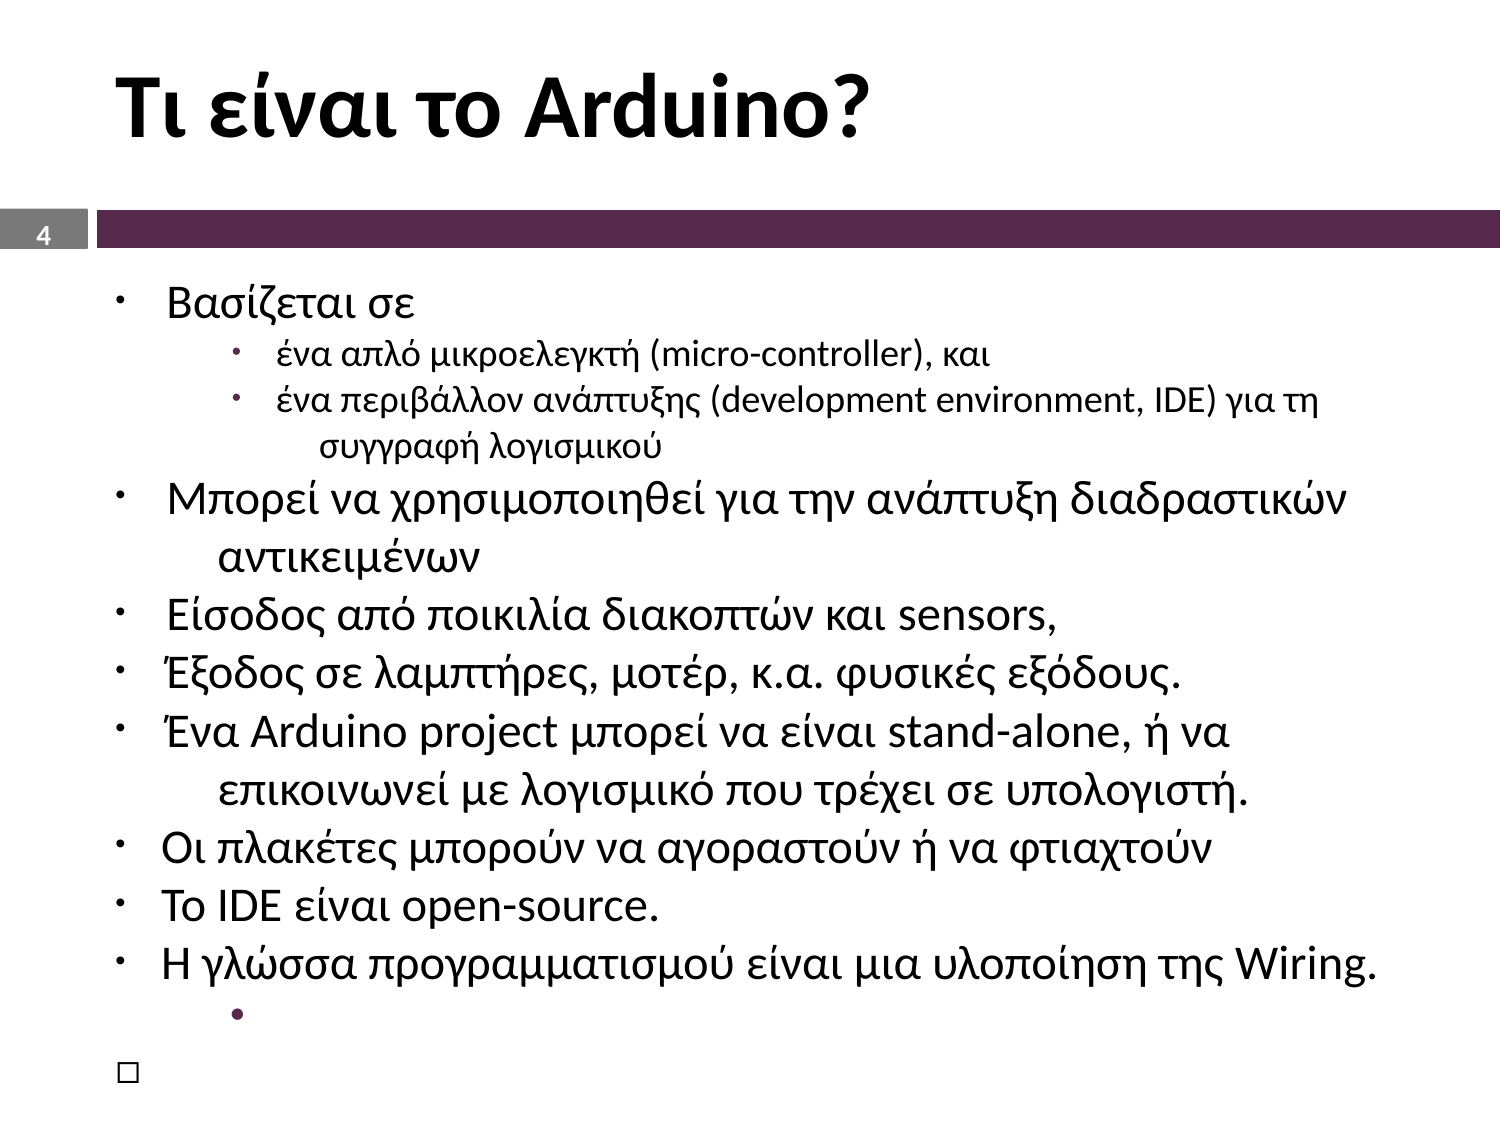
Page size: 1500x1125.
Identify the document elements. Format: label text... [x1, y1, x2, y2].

list Βασίζεται σε ένα απλό μικροελεγκτή (micro-controller), και ένα περιβάλλον ανάπτυξης (development environment, IDE) για τη συγγραφή λογισμικού Μπορεί να χρησιμοποιηθεί για την ανάπτυξη διαδραστικών αντικειμένων Είσοδος από ποικιλία διακοπτών και sensors, Έξοδος σε λαμπτήρες, μοτέρ, κ.α. φυσικές εξόδους. Ένα Arduino project μπορεί να είναι stand-alone, ή να επικοινωνεί με λογισμικό που τρέχει σε υπολογιστή. Οι πλακέτες μπορούν να αγοραστούν ή να φτιαχτούν Το IDE είναι open-source. Η γλώσσα προγραμματισμού είναι μια υλοποίηση της Wiring. [100, 262, 1438, 1000]
text_box [0, 208, 88, 249]
title Τι είναι το Arduino? [100, 19, 1438, 182]
